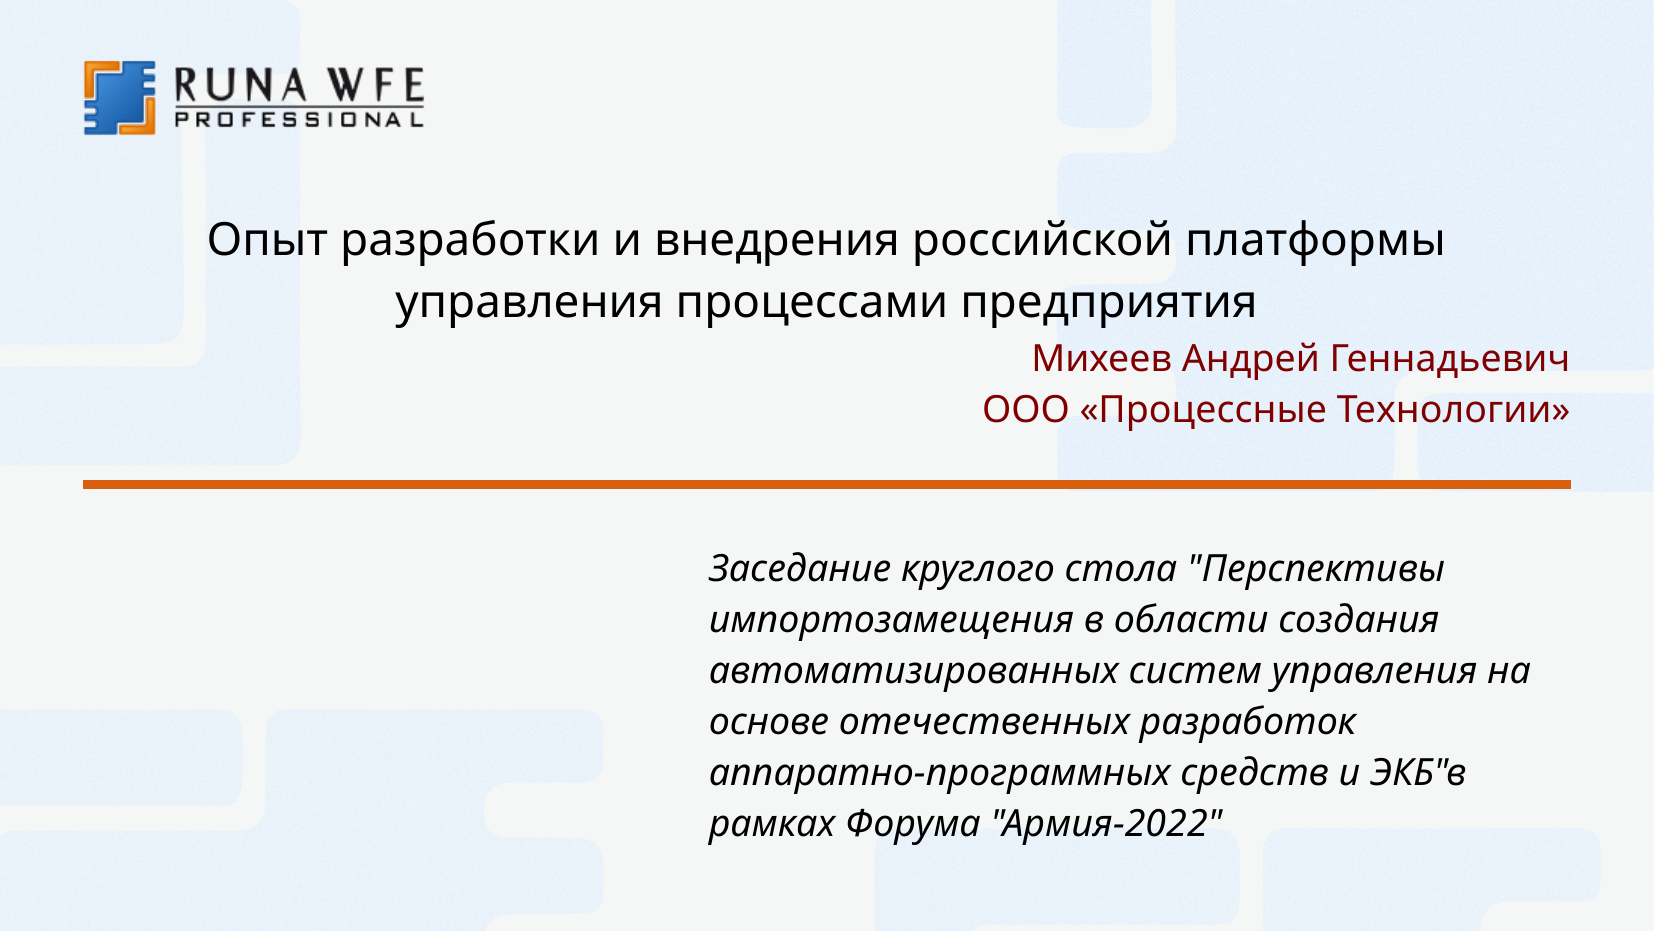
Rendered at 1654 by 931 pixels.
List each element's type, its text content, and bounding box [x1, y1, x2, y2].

picture [0, 0, 1654, 931]
text_box Заседание круглого стола "Перспективы импортозамещения в области создания автоматизированных систем управления на основе отечественных разработок аппаратно-программных средств и ЭКБ"в рамках Форума "Армия-2022" [708, 531, 1571, 858]
subtitle Опыт разработки и внедрения российской платформы управления процессами предприятия Михеев Андрей Геннадьевич ООО «Процессные Технологии» [82, 190, 1571, 449]
